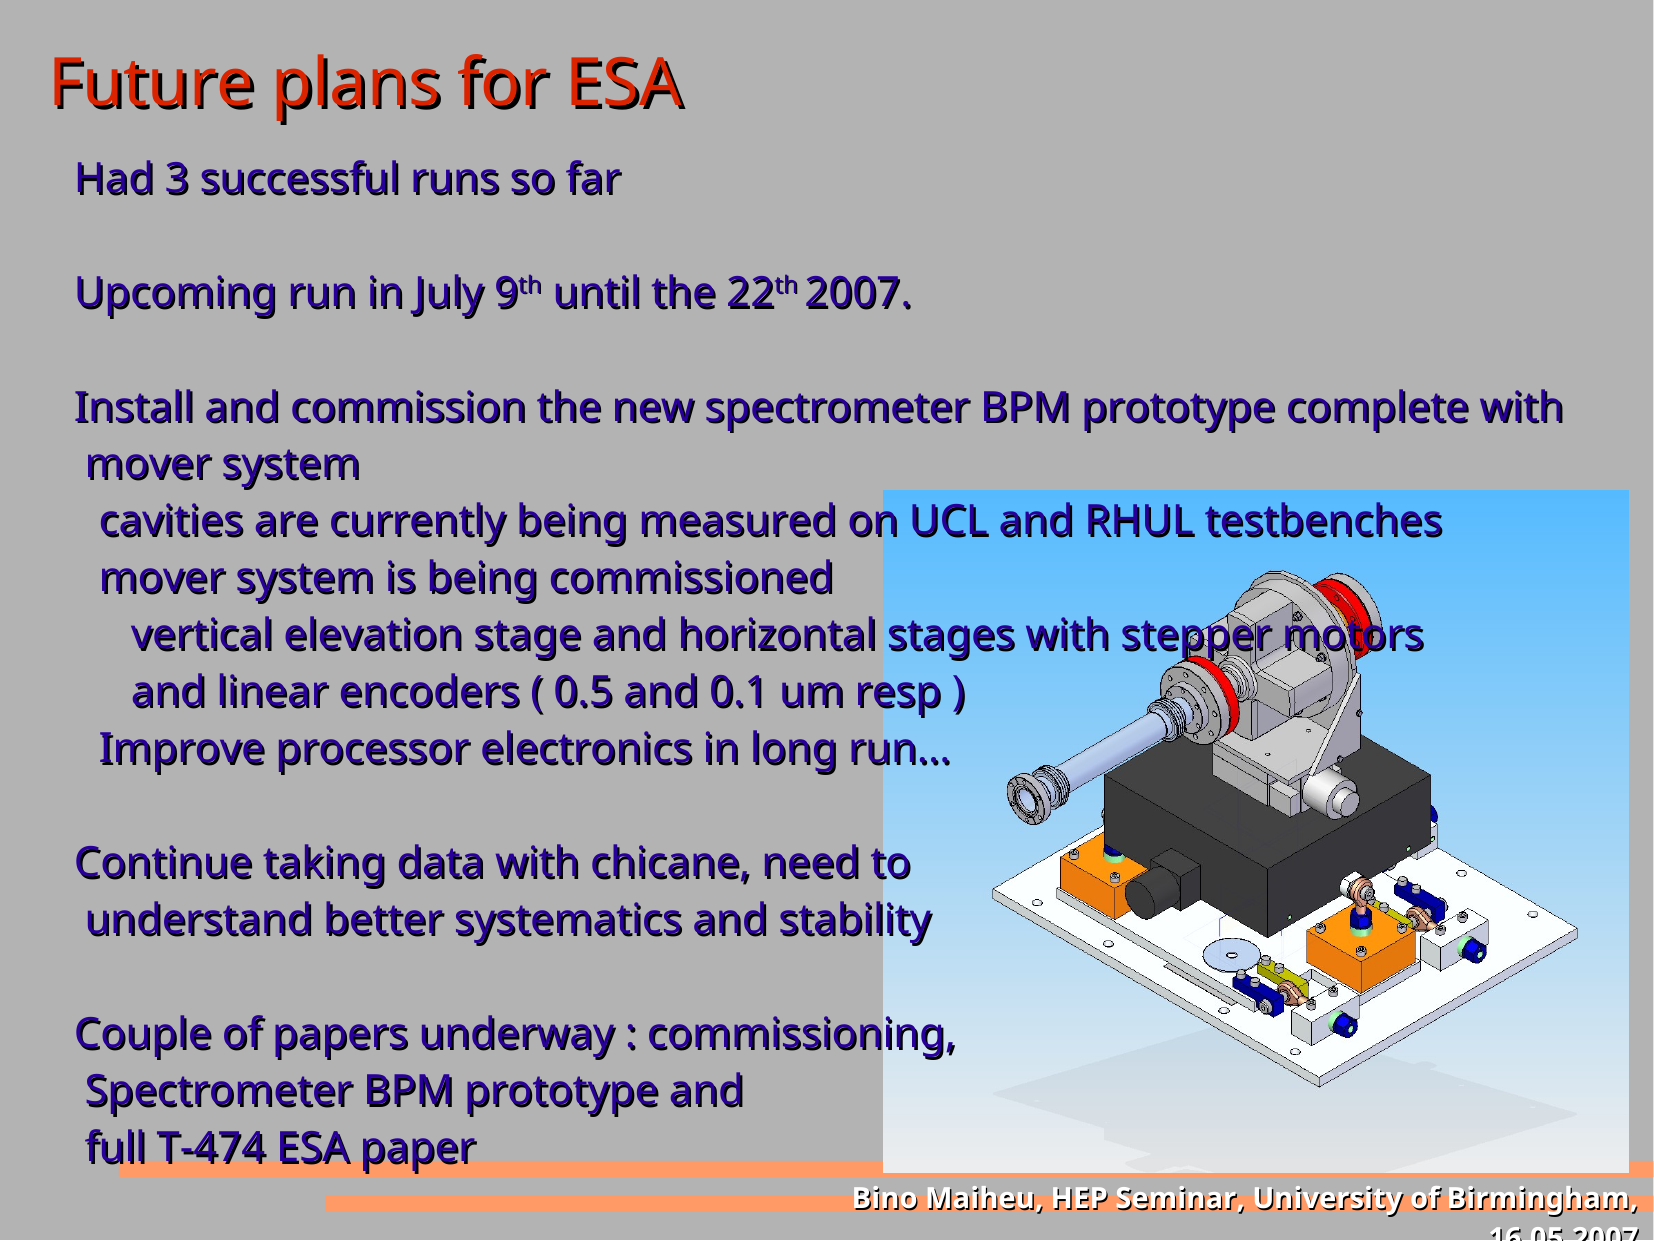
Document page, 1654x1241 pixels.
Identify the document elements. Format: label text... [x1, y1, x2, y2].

text_box Had 3 successful runs so far Upcoming run in July 9th until the 22th 2007. Install and commission the new spectrometer BPM prototype complete with mover system cavities are currently being measured on UCL and RHUL testbenches mover system is being commissioned vertical elevation stage and horizontal stages with stepper motors and linear encoders ( 0.5 and 0.1 um resp ) Improve processor electronics in long run... Continue taking data with chicane, need to understand better systematics and stability Couple of papers underway : commissioning, Spectrometer BPM prototype and full T-474 ESA paper [48, 140, 1514, 1103]
text_box Bino Maiheu, HEP Seminar, University of Birmingham, 16.05.2007 [684, 1170, 1654, 1221]
text_box Future plans for ESA [33, 26, 1627, 123]
picture [883, 490, 1629, 1170]
